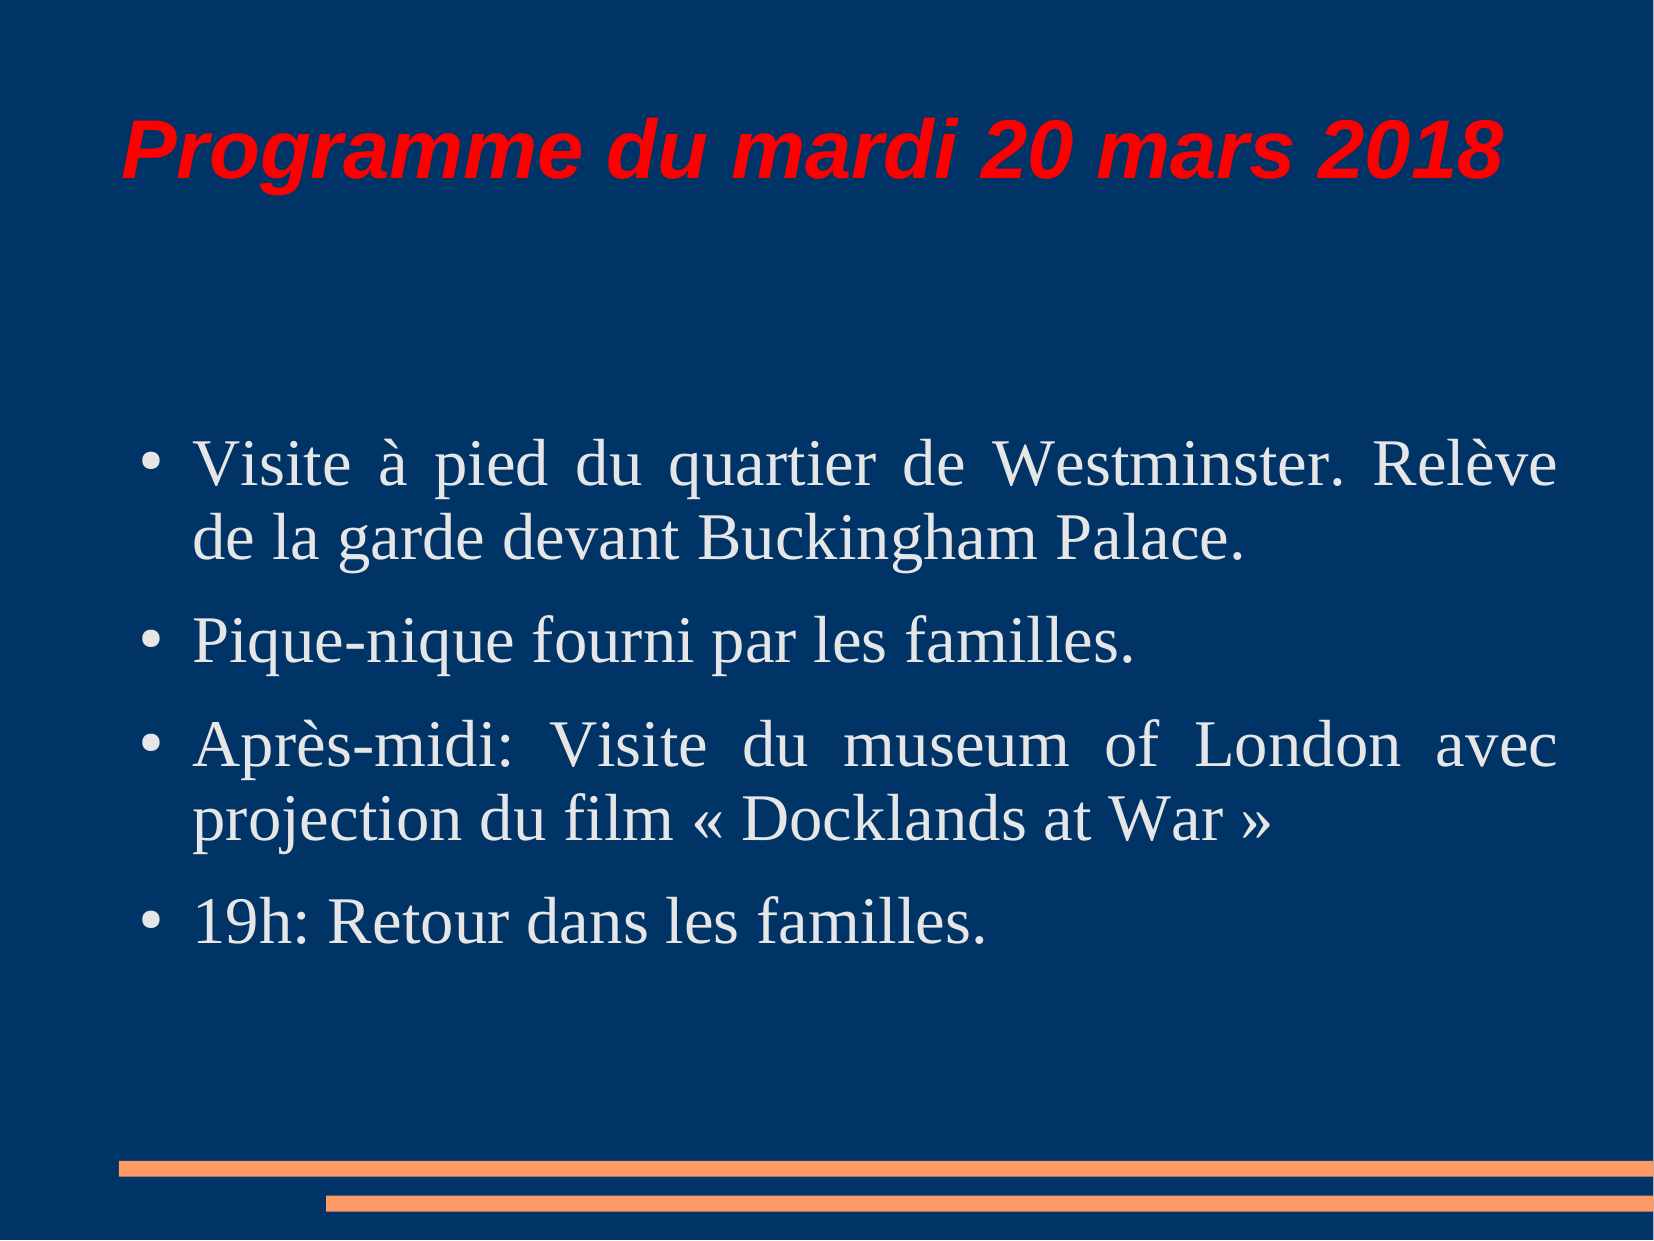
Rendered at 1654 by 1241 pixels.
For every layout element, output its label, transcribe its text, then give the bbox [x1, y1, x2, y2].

list Visite à pied du quartier de Westminster. Relève de la garde devant Buckingham Palace. Pique-nique fourni par les familles. Après-midi: Visite du museum of London avec projection du film « Docklands at War » 19h: Retour dans les familles. [121, 322, 1561, 1118]
title Programme du mardi 20 mars 2018 [121, 53, 1534, 246]
